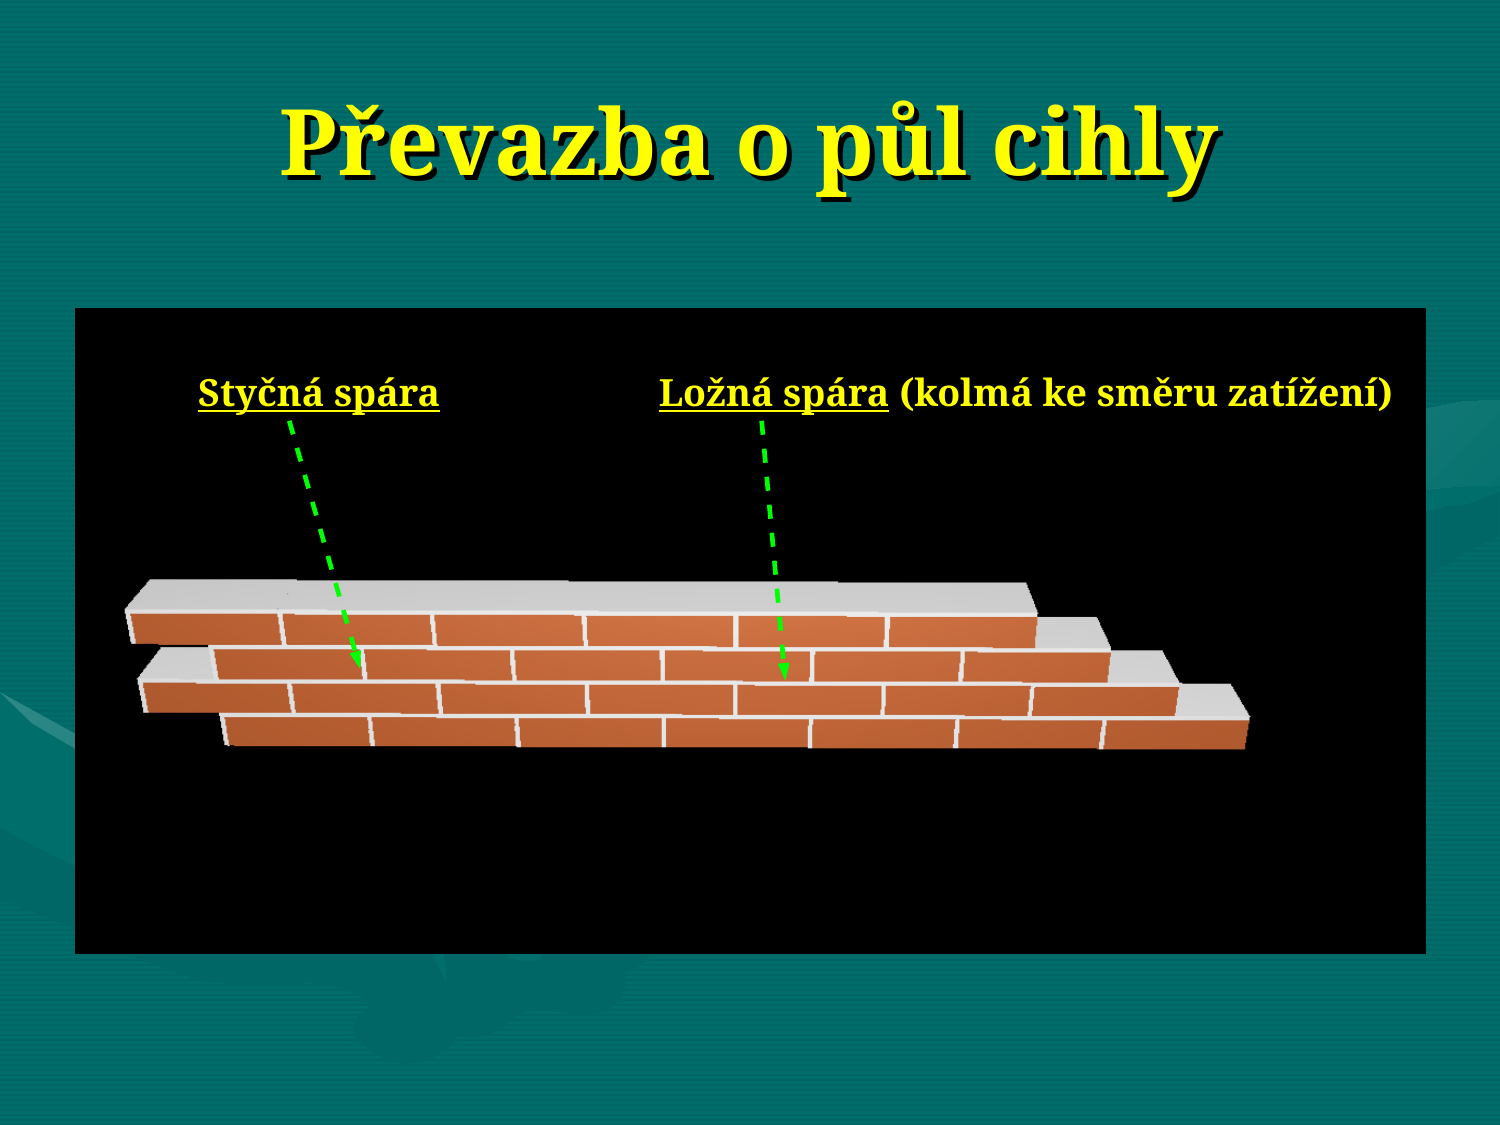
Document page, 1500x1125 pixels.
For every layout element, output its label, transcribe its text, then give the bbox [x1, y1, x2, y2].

picture [75, 308, 1426, 954]
text_box Ložná spára (kolmá ke směru zatížení) [643, 361, 1294, 422]
text_box Styčná spára [183, 361, 414, 422]
title Převazba o půl cihly [75, 45, 1426, 233]
